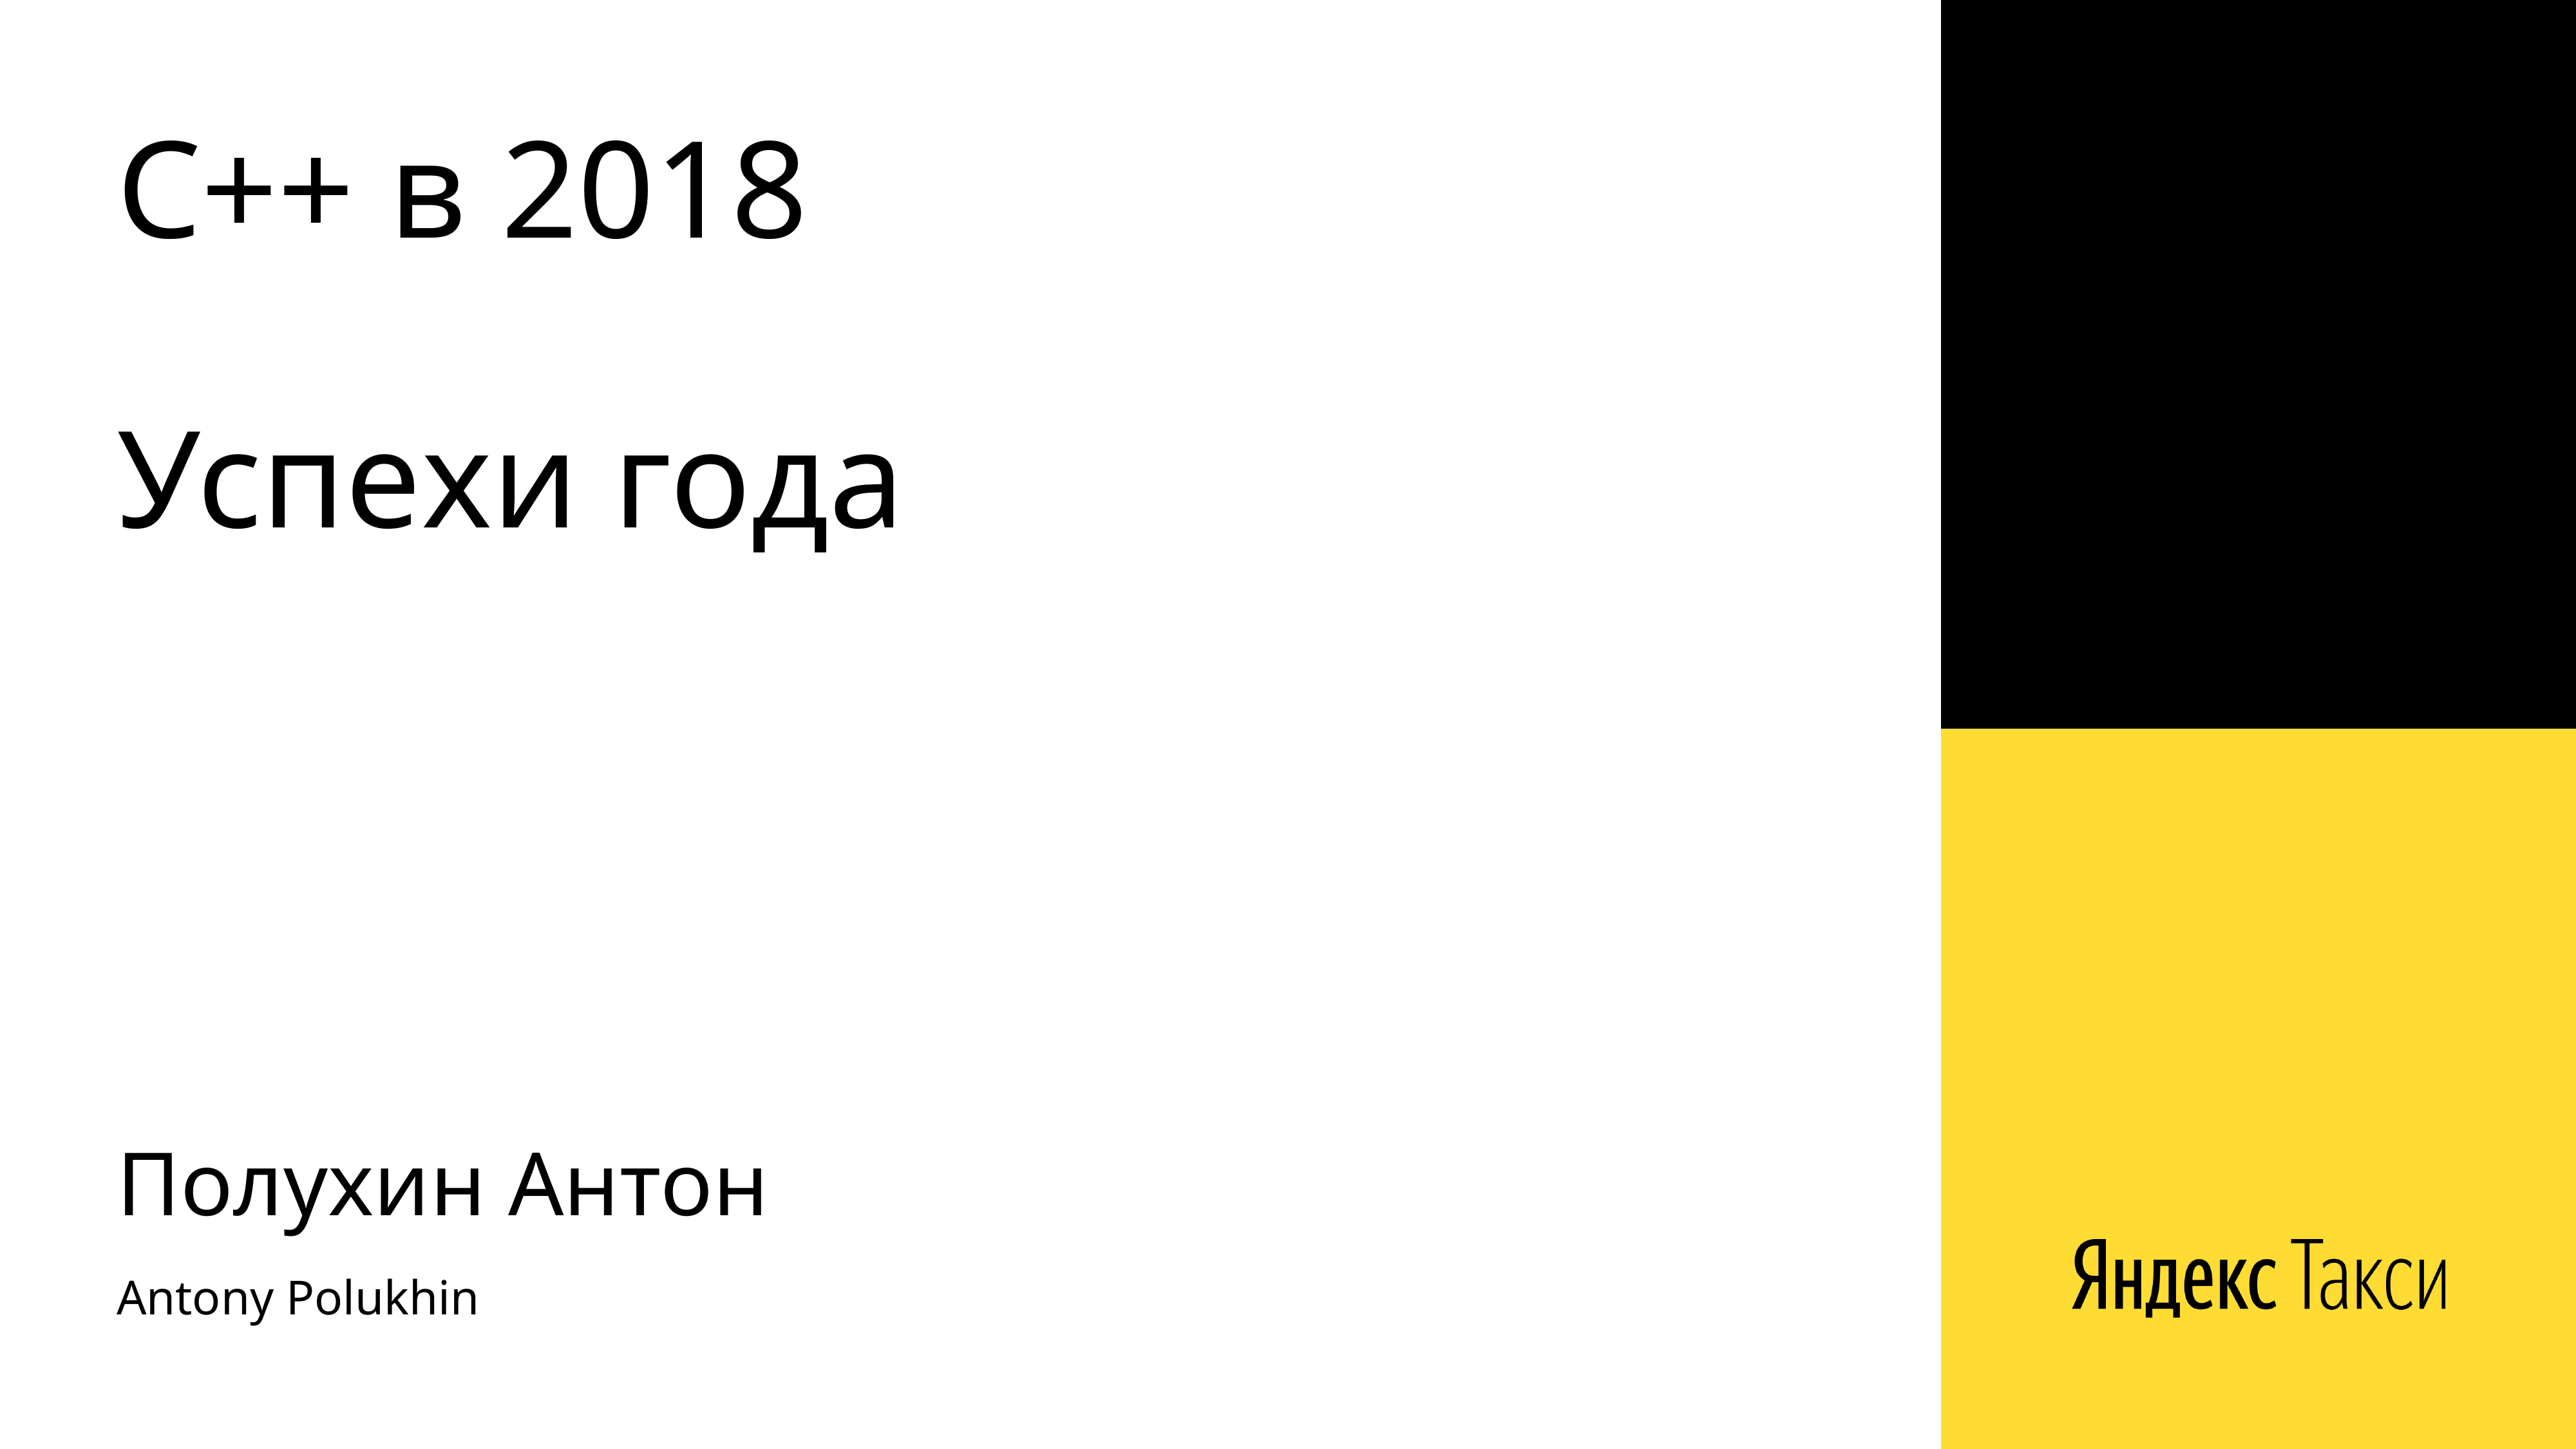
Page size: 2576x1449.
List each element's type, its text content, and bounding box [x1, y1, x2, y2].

list Antony Polukhin [107, 1263, 1814, 1343]
list Полухин Антон [107, 1073, 1814, 1238]
title C++ в 2018 Успехи года [107, 117, 1824, 737]
